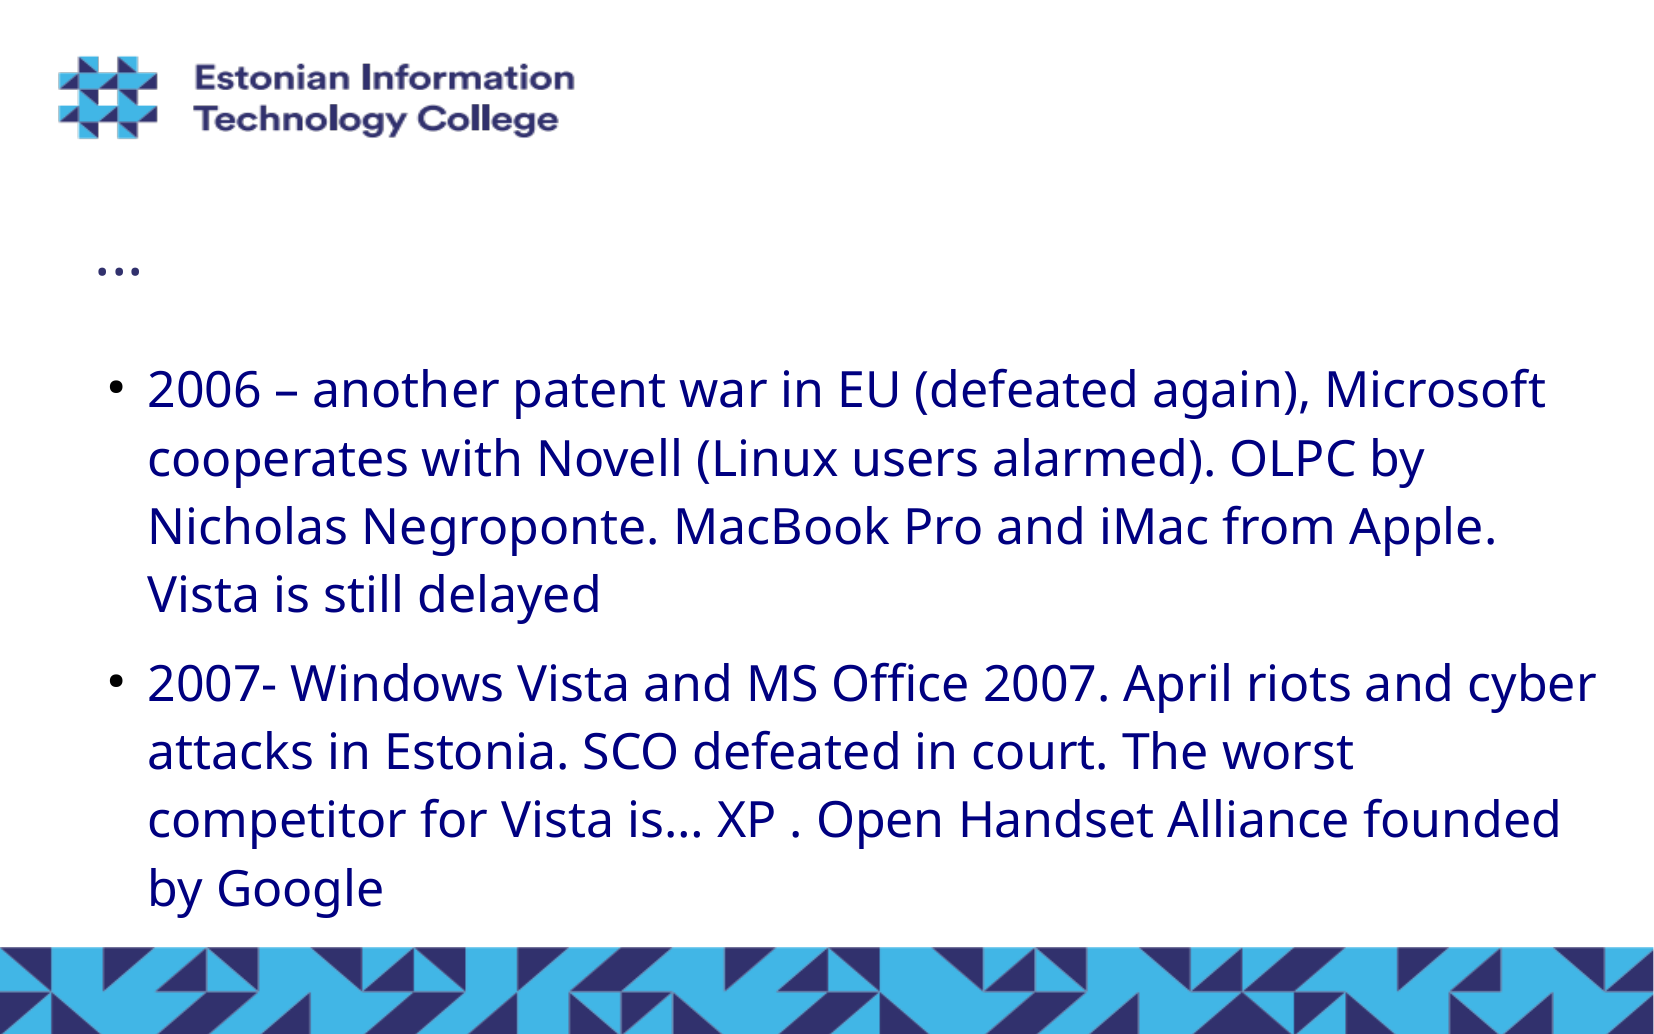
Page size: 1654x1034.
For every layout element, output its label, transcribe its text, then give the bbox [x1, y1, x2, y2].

title ... [94, 165, 1231, 338]
list 2006 – another patent war in EU (defeated again), Microsoft cooperates with Novell (Linux users alarmed). OLPC by Nicholas Negroponte. MacBook Pro and iMac from Apple. Vista is still delayed 2007- Windows Vista and MS Office 2007. April riots and cyber attacks in Estonia. SCO defeated in court. The worst competitor for Vista is… XP . Open Handset Alliance founded by Google [94, 354, 1607, 922]
